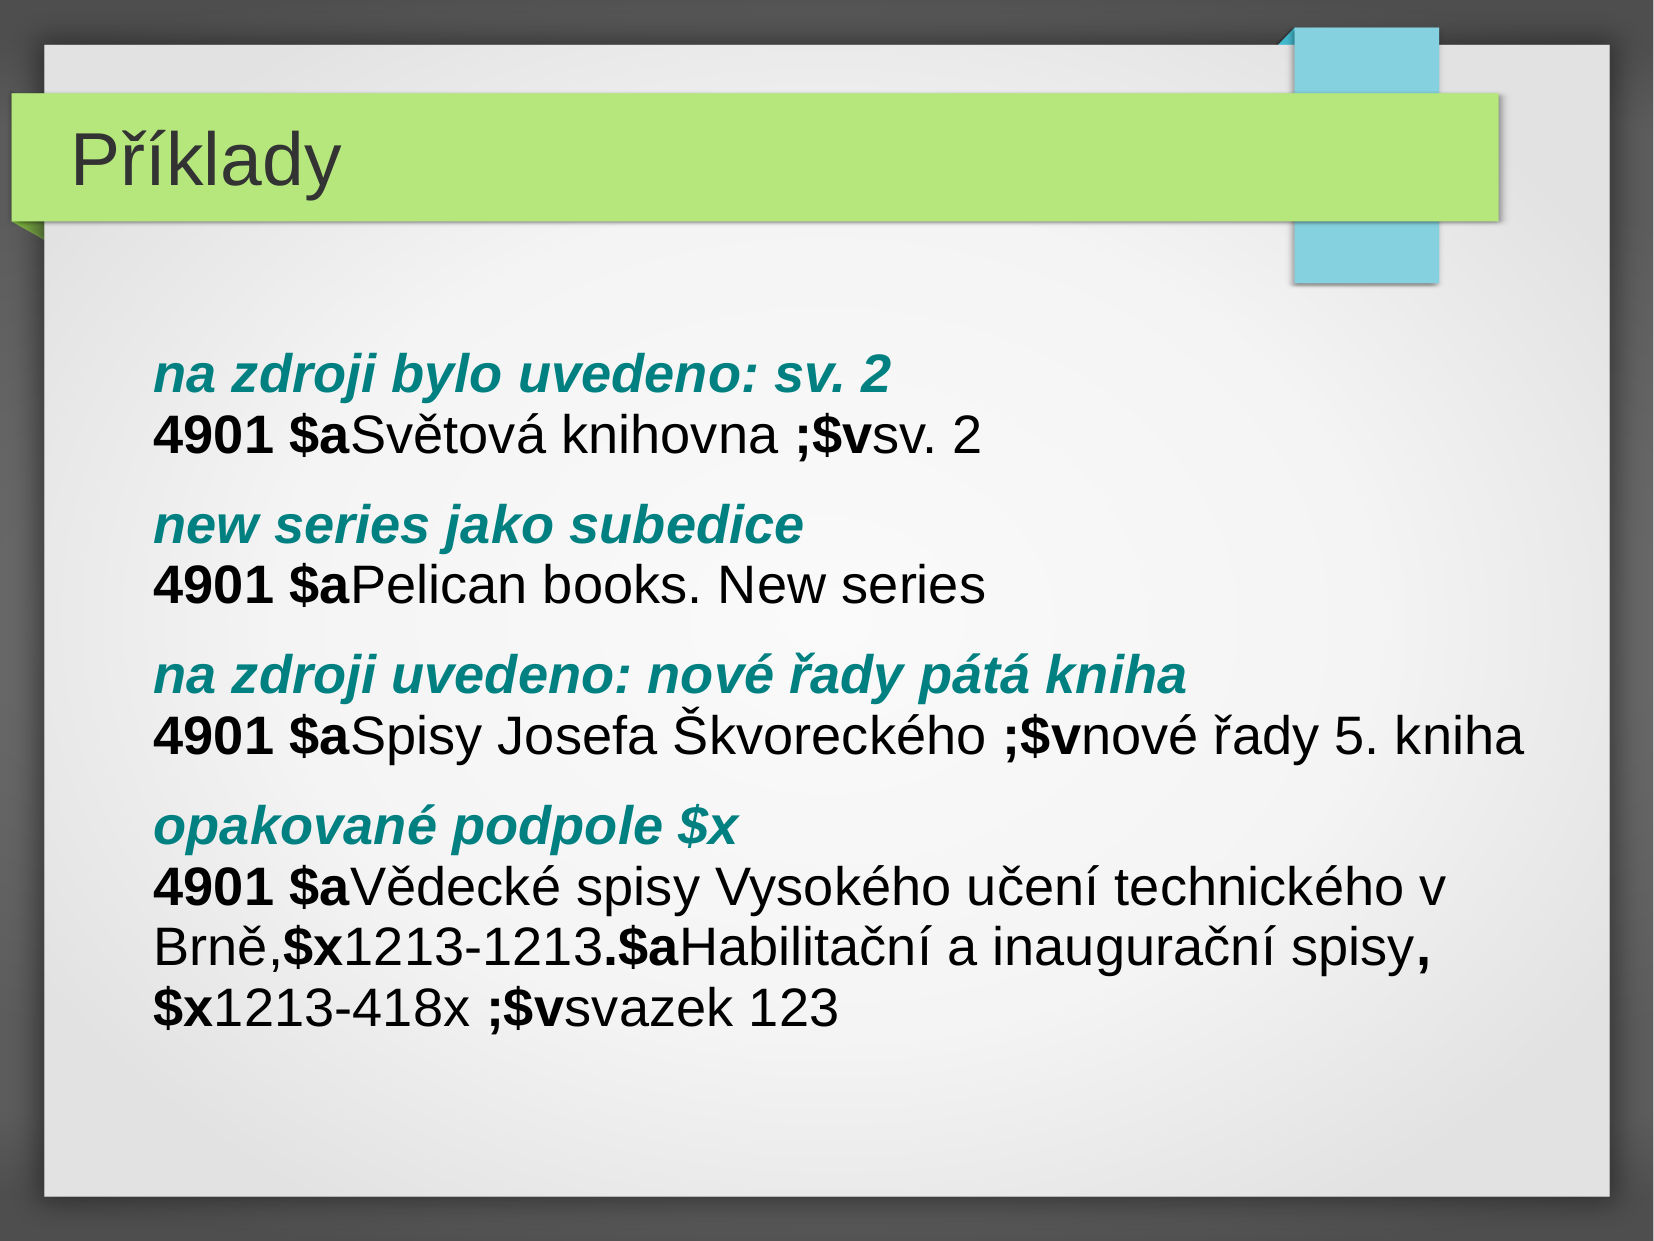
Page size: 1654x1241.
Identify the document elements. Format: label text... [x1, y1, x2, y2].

list na zdroji bylo uvedeno: sv. 2 4901 $aSvětová knihovna ;$vsv. 2 new series jako subedice 4901 $aPelican books. New series na zdroji uvedeno: nové řady pátá kniha 4901 $aSpisy Josefa Škvoreckého ;$vnové řady 5. kniha opakované podpole $x 4901 $aVědecké spisy Vysokého učení technického v Brně,$x1213-1213.$aHabilitační a inaugurační spisy,$x1213-418x ;$vsvazek 123 [82, 343, 1538, 1063]
title Příklady [70, 106, 1229, 213]
picture [0, 0, 1654, 1241]
